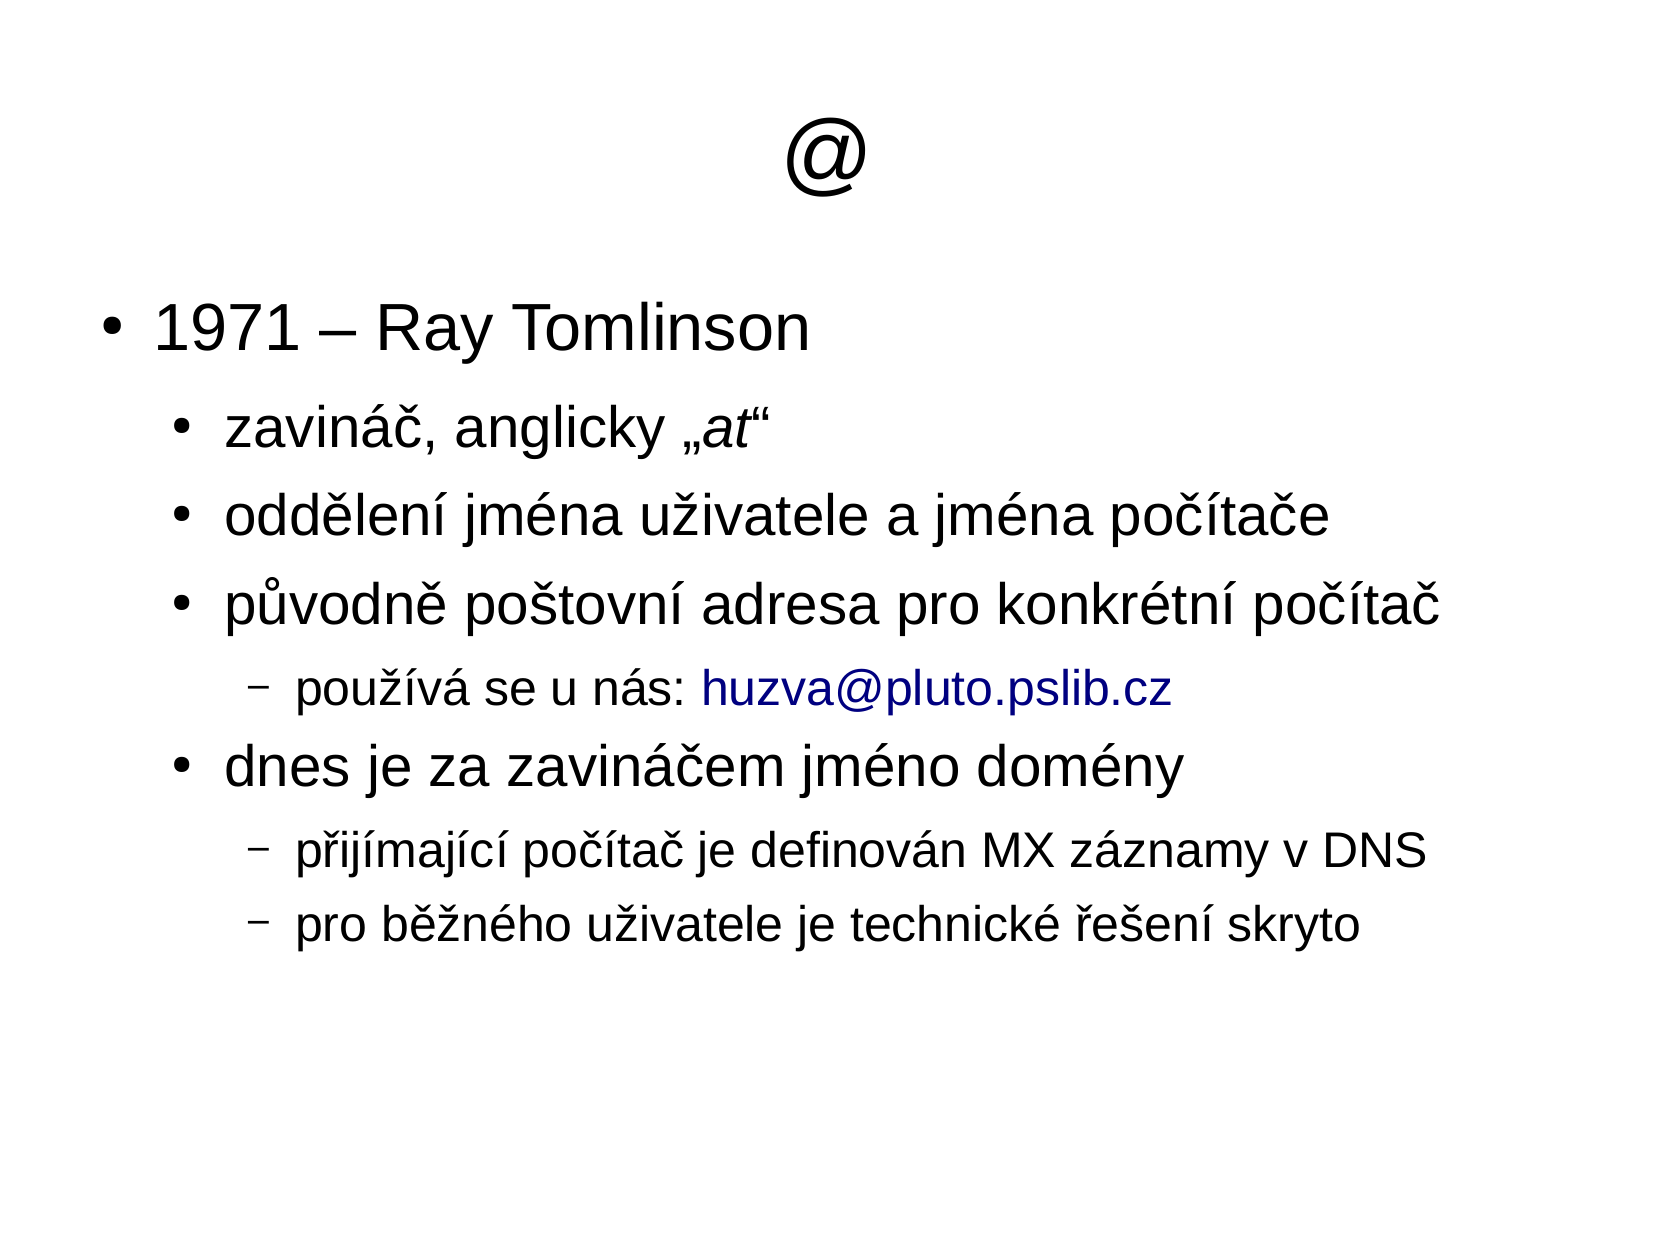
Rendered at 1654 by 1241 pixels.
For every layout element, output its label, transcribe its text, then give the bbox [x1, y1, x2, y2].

list 1971 – Ray Tomlinson zavináč, anglicky „at“ oddělení jména uživatele a jména počítače původně poštovní adresa pro konkrétní počítač používá se u nás: huzva@pluto.pslib.cz dnes je za zavináčem jméno domény přijímající počítač je definován MX záznamy v DNS pro běžného uživatele je technické řešení skryto [82, 290, 1571, 1010]
title @ [82, 49, 1571, 257]
